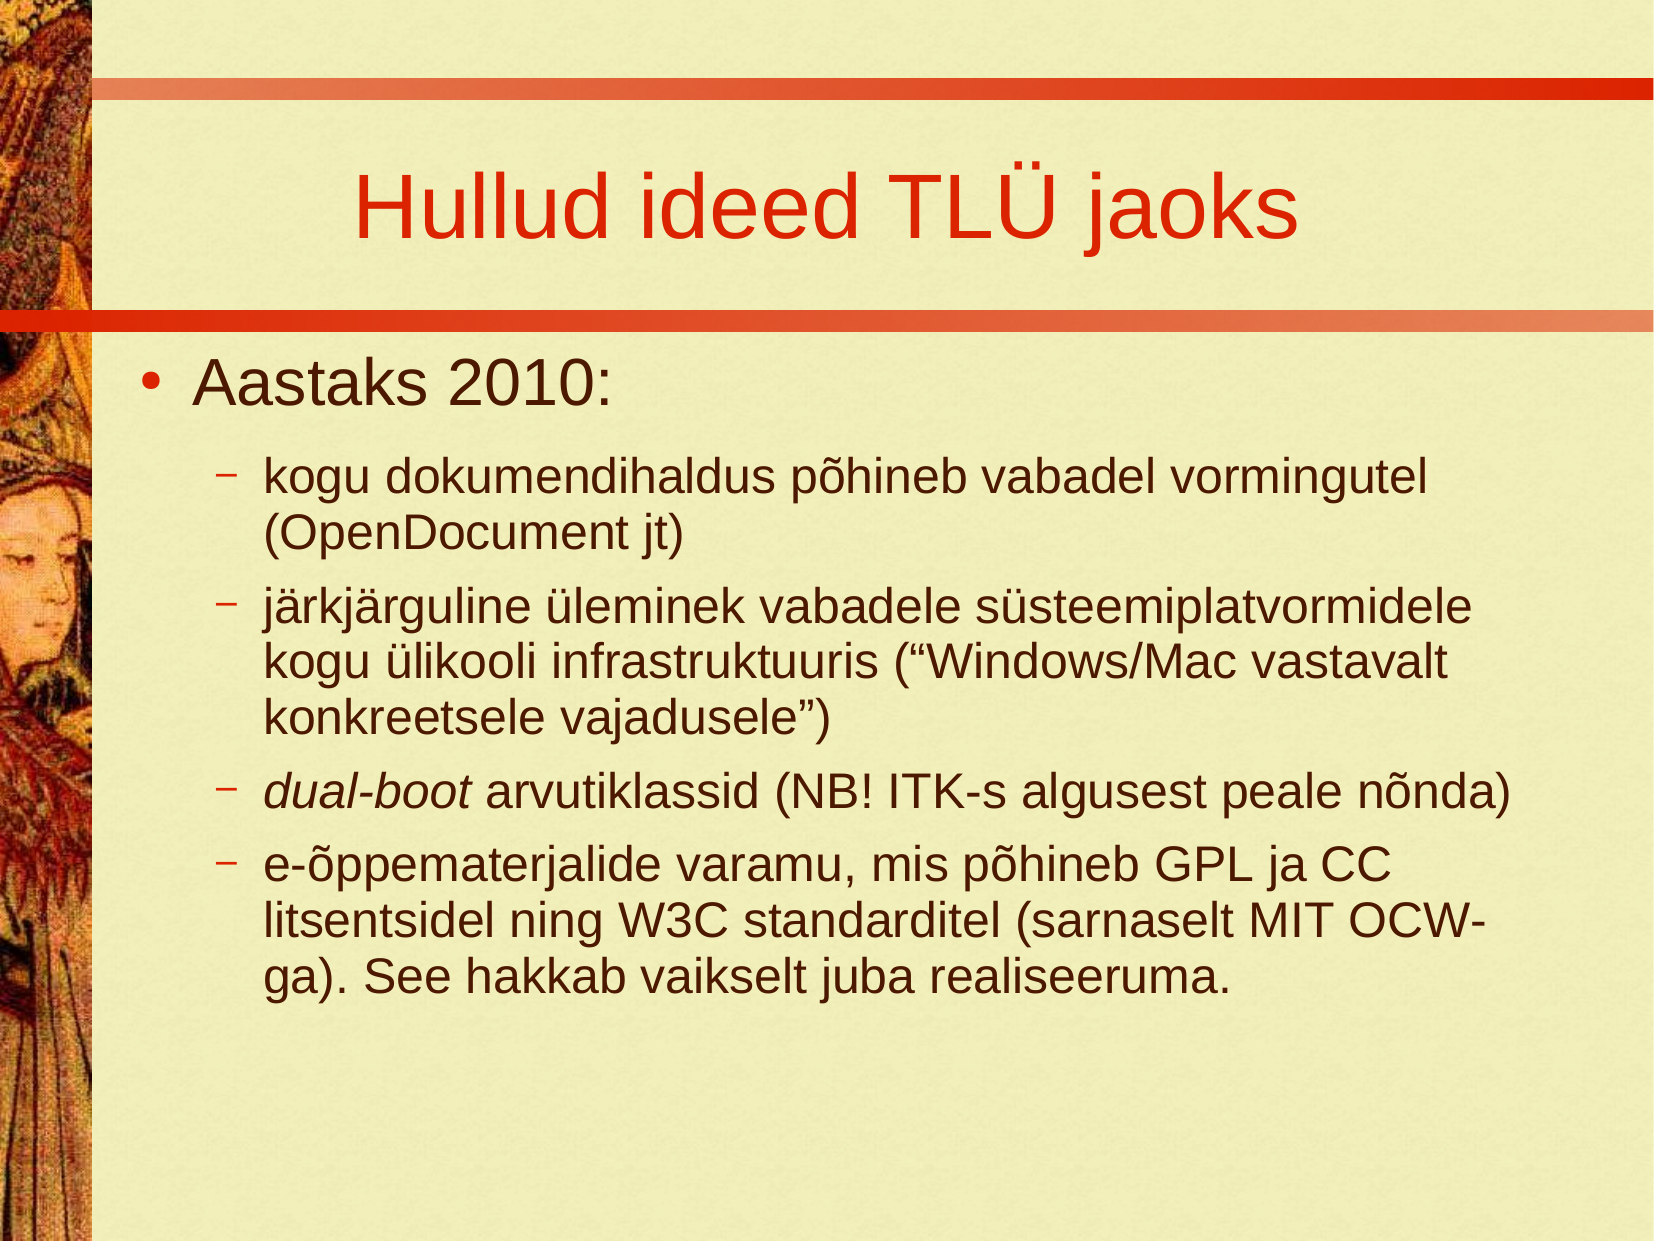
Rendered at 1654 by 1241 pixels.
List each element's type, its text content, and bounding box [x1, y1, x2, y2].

list Aastaks 2010: kogu dokumendihaldus põhineb vabadel vormingutel (OpenDocument jt) järkjärguline üleminek vabadele süsteemiplatvormidele kogu ülikooli infrastruktuuris (“Windows/Mac vastavalt konkreetsele vajadusele”) dual-boot arvutiklassid (NB! ITK-s algusest peale nõnda) e-õppematerjalide varamu, mis põhineb GPL ja CC litsentsidel ning W3C standarditel (sarnaselt MIT OCW-ga). See hakkab vaikselt juba realiseeruma. [121, 344, 1534, 1127]
picture [0, 0, 1654, 310]
picture [0, 332, 1654, 1241]
title Hullud ideed TLÜ jaoks [121, 102, 1534, 311]
